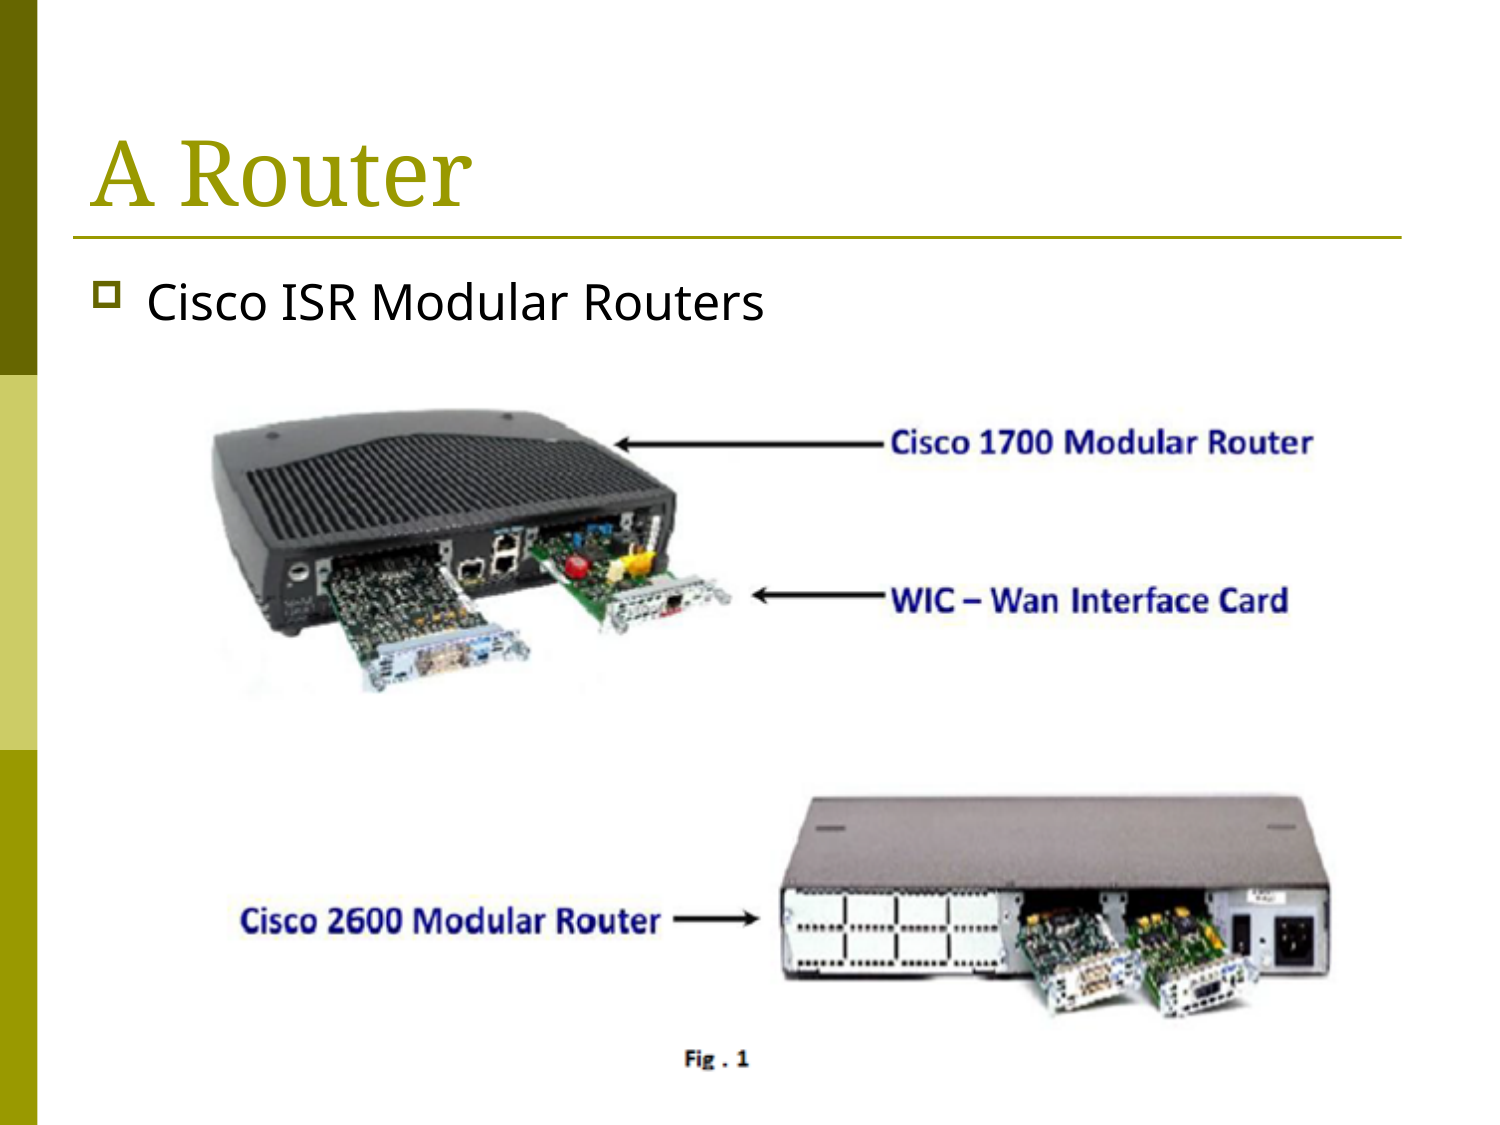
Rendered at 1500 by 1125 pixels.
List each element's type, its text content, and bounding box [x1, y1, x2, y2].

picture [176, 359, 1372, 1081]
title A Router [75, 45, 1426, 233]
list Cisco ISR Modular Routers [75, 262, 1426, 1035]
